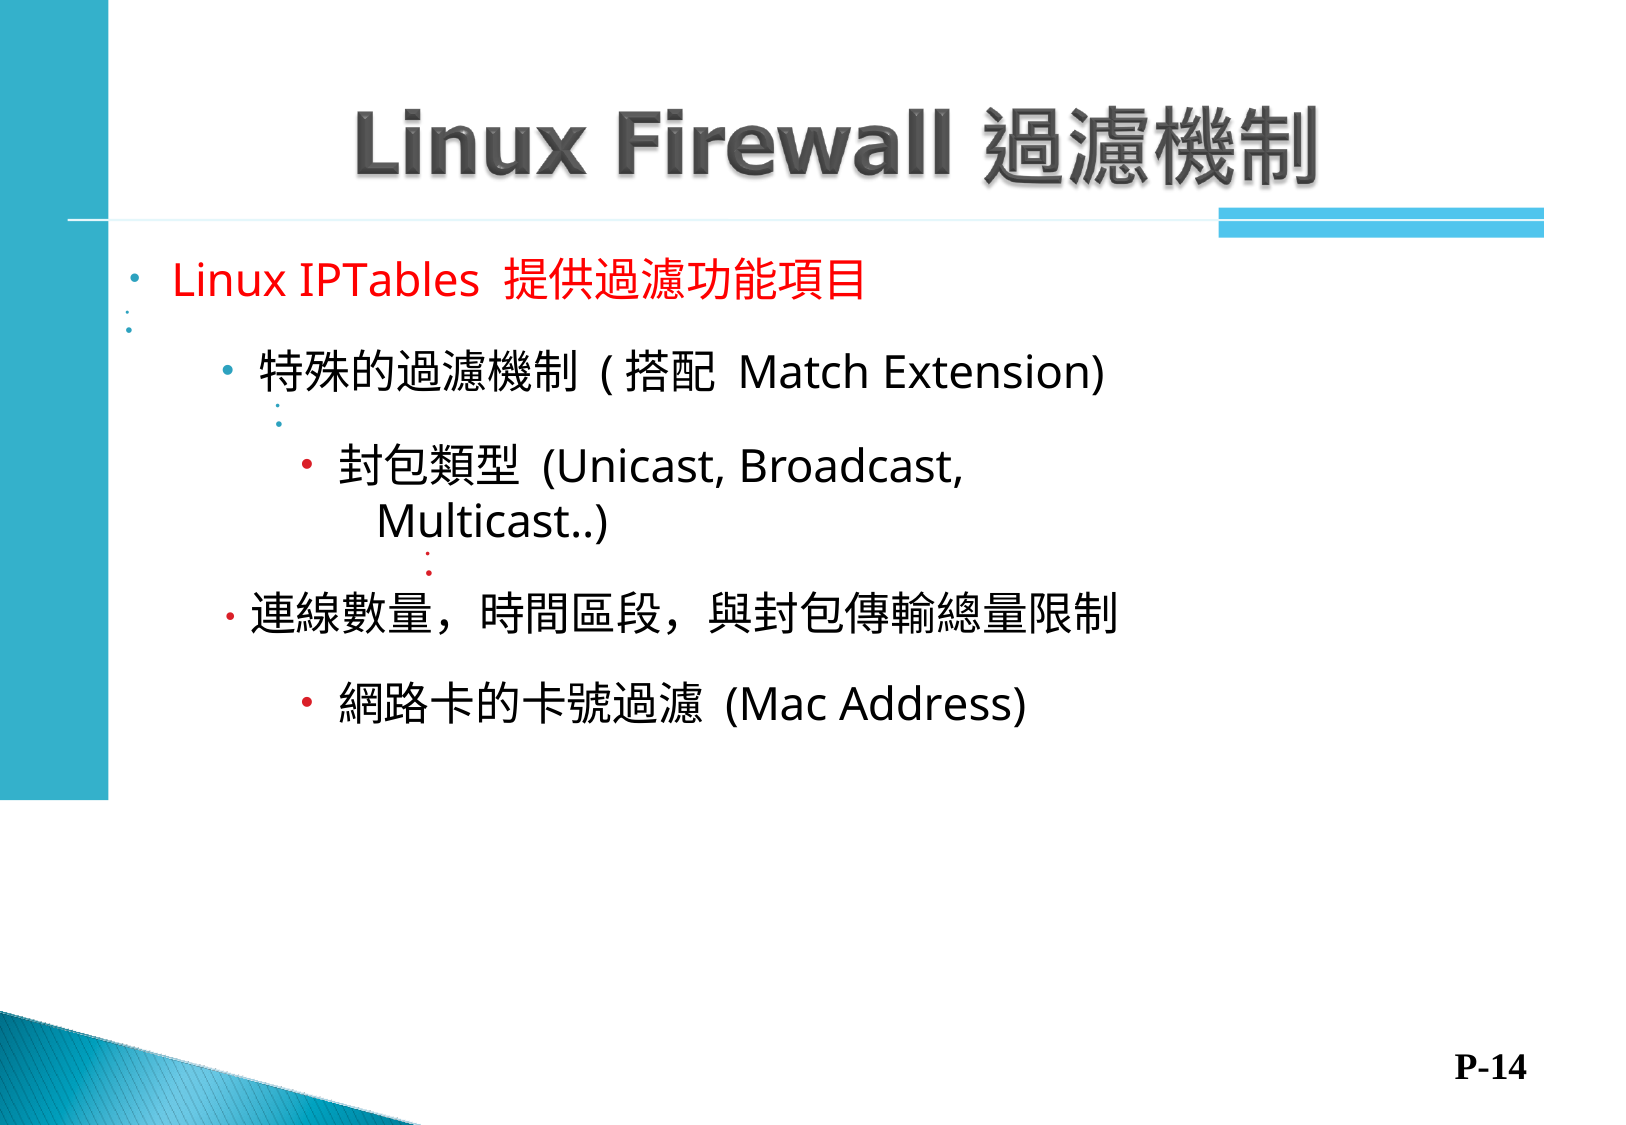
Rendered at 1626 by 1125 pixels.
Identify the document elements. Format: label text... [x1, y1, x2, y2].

text_box Linux IPTables 提供過濾功能項目 特殊的過濾機制 (搭配 Match Extension) 封包類型 (Unicast, Broadcast, Multicast..) • 連線數量，時間區段，與封包傳輸總量限制 網路卡的卡號過濾 (Mac Address) [125, 250, 1124, 665]
text_box P-10 [1452, 1042, 1532, 1090]
text_box [341, 81, 1330, 203]
